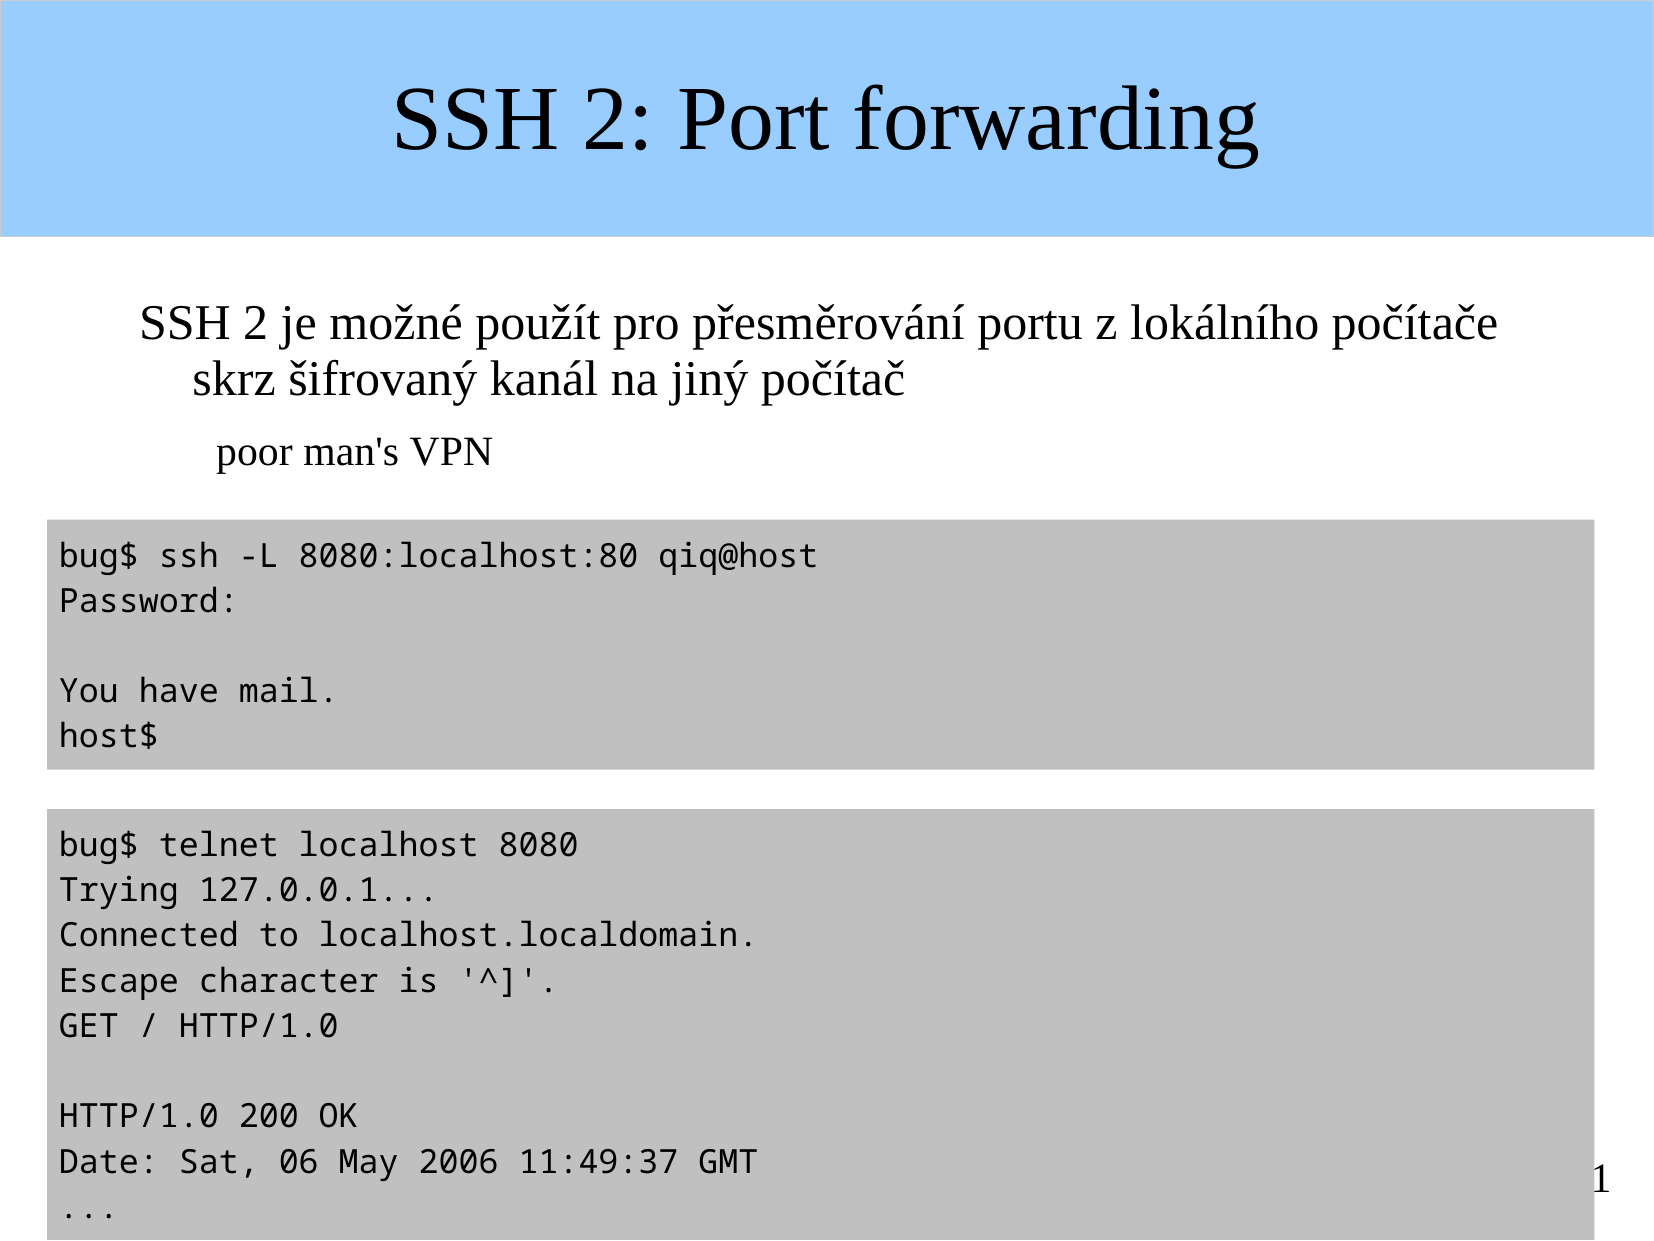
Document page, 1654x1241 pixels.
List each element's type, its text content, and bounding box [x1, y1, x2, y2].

text_box bug$ ssh -L 8080:localhost:80 qiq@host Password: You have mail. host$ [47, 519, 1595, 745]
list SSH 2 je možné použít pro přesměrování portu z lokálního počítače skrz šifrovaný kanál na jiný počítač poor man's VPN [121, 295, 1534, 475]
text_box bug$ telnet localhost 8080 Trying 127.0.0.1... Connected to localhost.localdomain. Escape character is '^]'. GET / HTTP/1.0 HTTP/1.0 200 OK Date: Sat, 06 May 2006 11:49:37 GMT ... [47, 809, 1595, 1182]
title SSH 2: Port forwarding [0, 0, 1654, 237]
